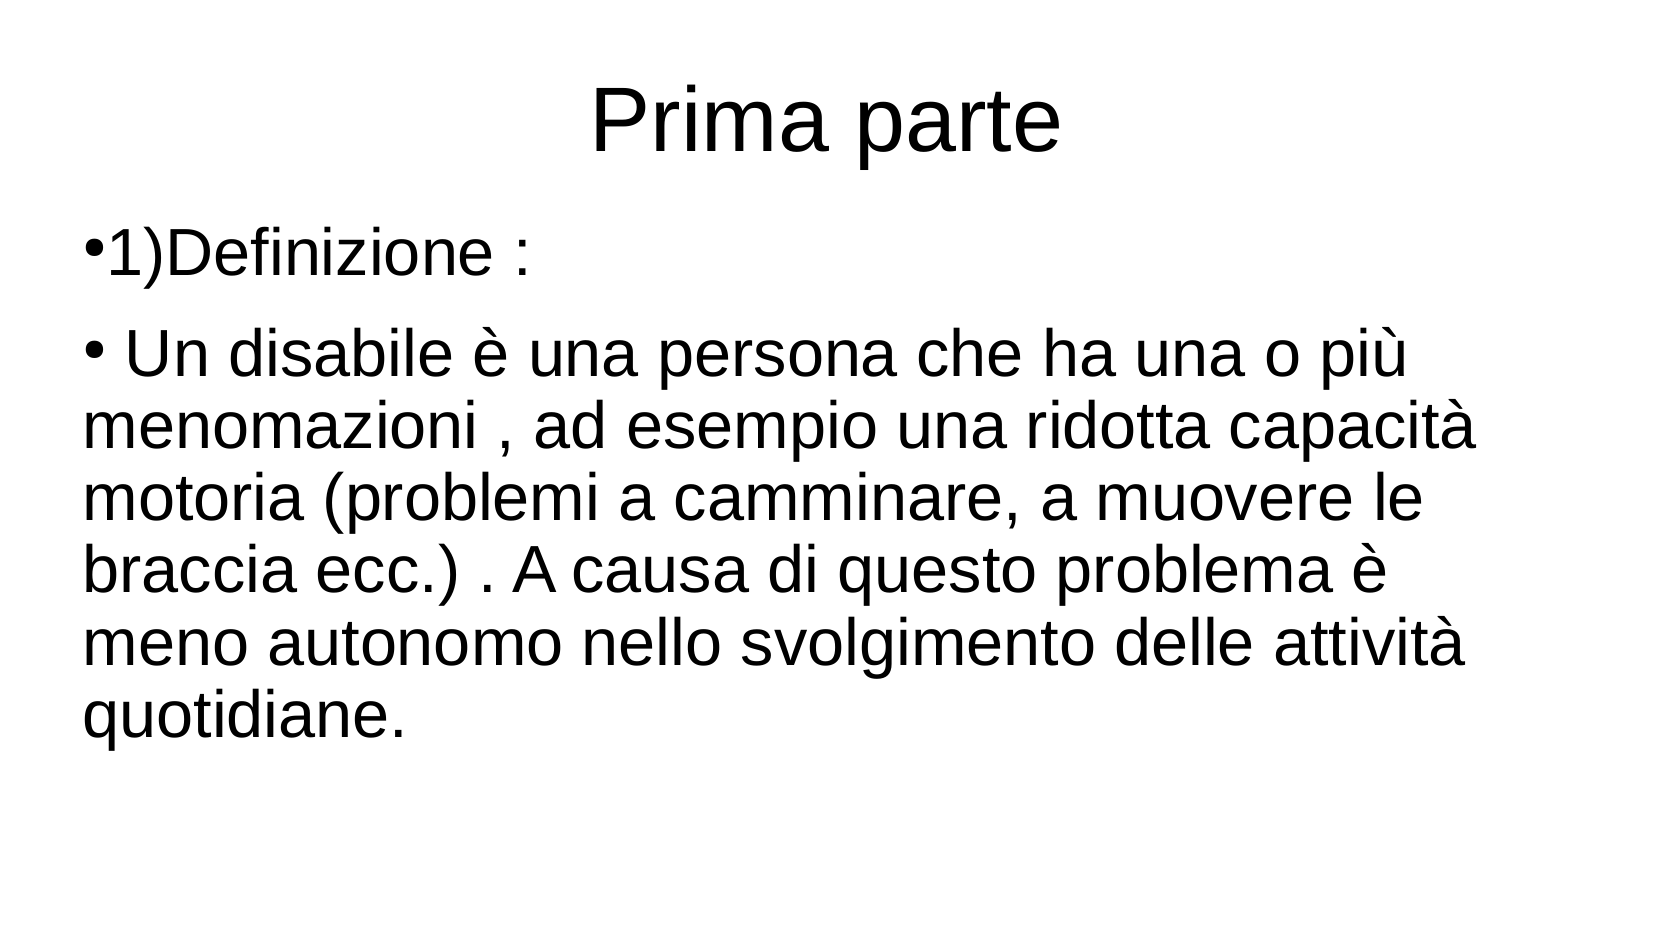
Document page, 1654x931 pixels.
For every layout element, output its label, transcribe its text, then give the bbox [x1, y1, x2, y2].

list 1)Definizione : Un disabile è una persona che ha una o più menomazioni , ad esempio una ridotta capacità motoria (problemi a camminare, a muovere le braccia ecc.) . A causa di questo problema è meno autonomo nello svolgimento delle attività quotidiane. [82, 217, 1571, 758]
title Prima parte [82, 37, 1571, 193]
